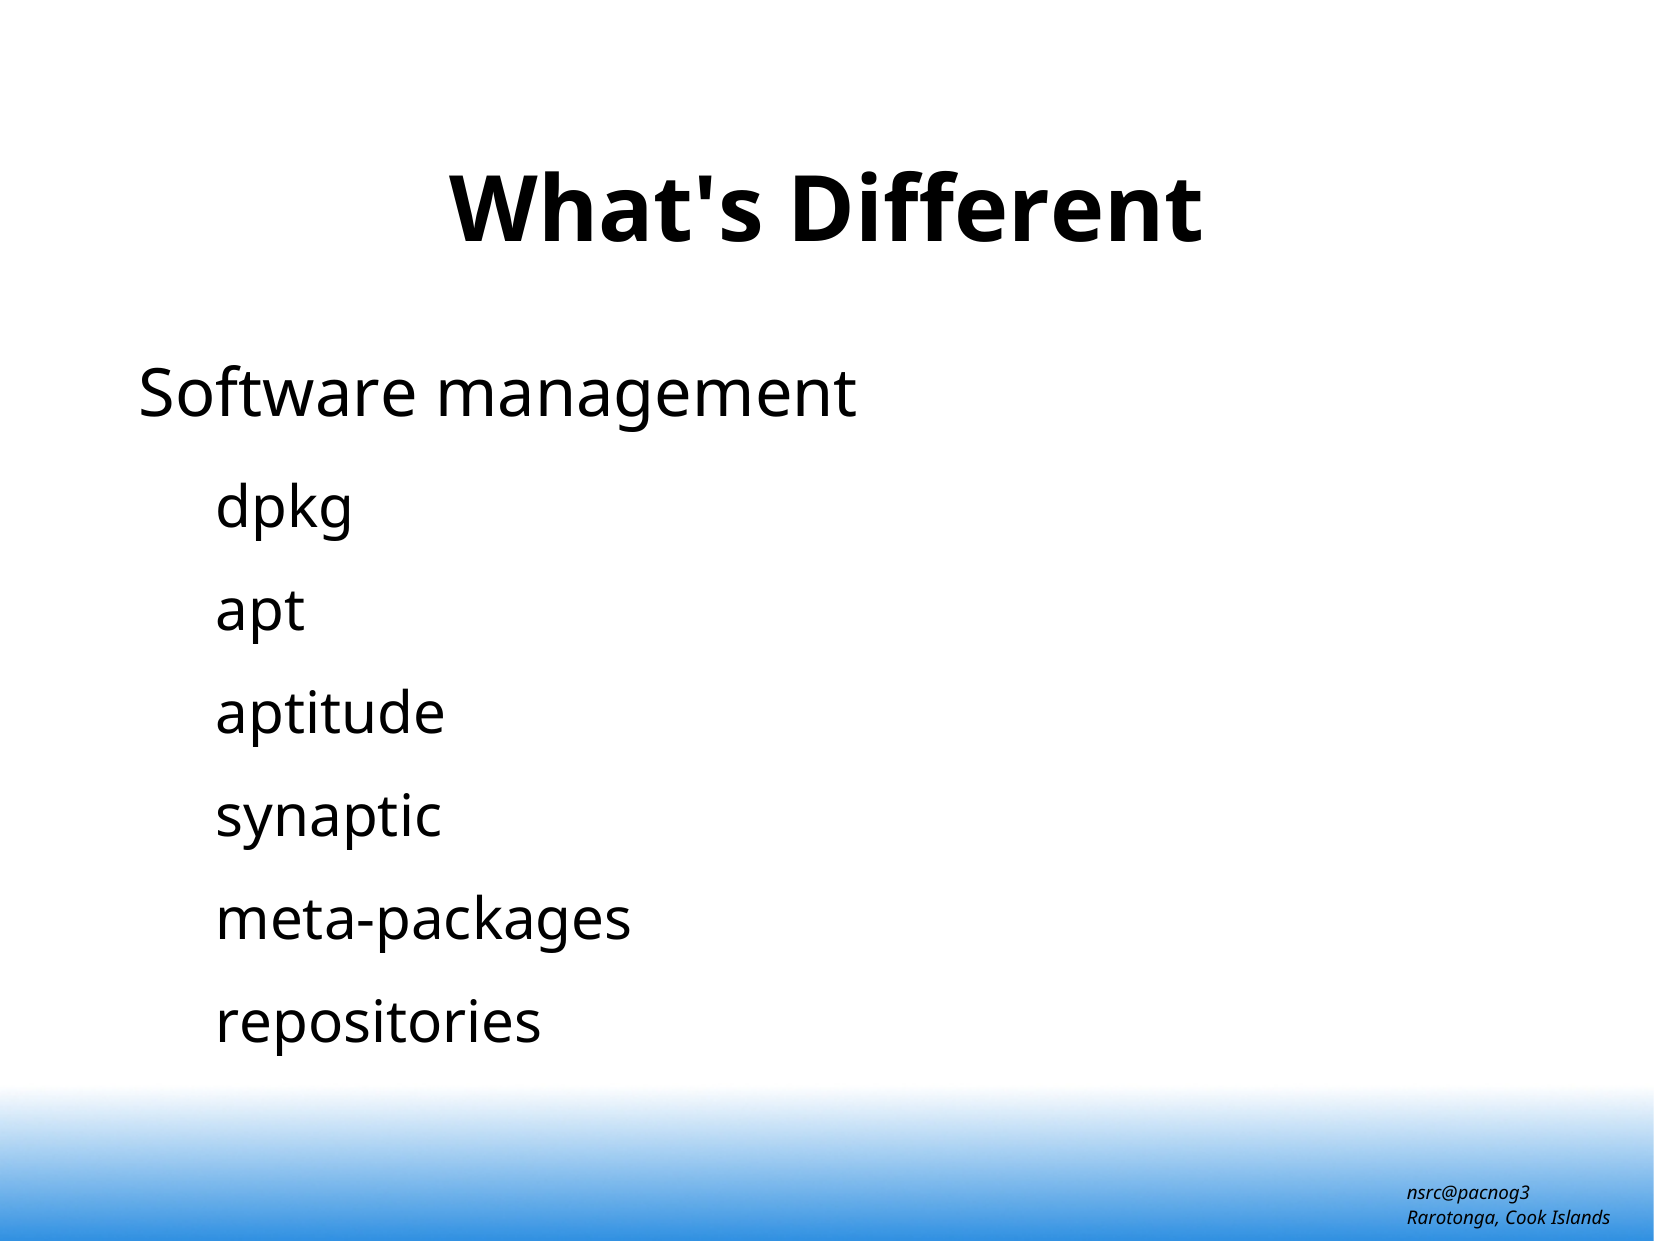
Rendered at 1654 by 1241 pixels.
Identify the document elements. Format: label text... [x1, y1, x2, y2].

title What's Different [121, 102, 1534, 310]
picture [0, 1083, 1654, 1241]
list Software management dpkg apt aptitude synaptic meta-packages repositories [121, 344, 1534, 1127]
